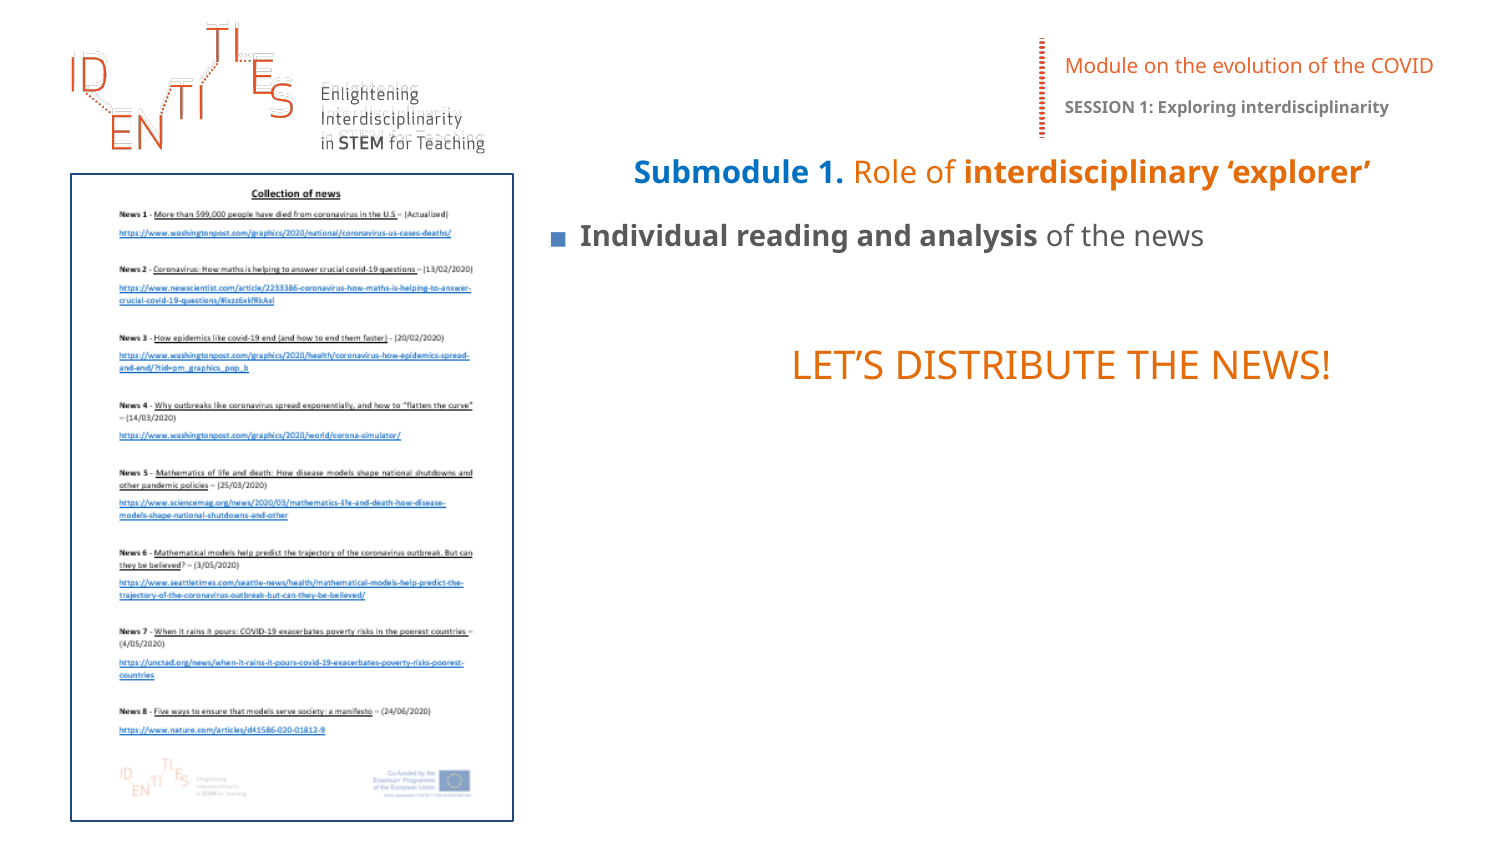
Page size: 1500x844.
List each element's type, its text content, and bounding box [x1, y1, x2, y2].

picture [1039, 38, 1048, 138]
text_box Submodule 1. Role of interdisciplinary ‘explorer’ Individual reading and analysis of the news LET’S DISTRIBUTE THE NEWS! [521, 144, 1485, 699]
picture [71, 174, 513, 821]
text_box Module on the evolution of the COVID SESSION 1: Exploring interdisciplinarity [1049, 44, 1472, 138]
picture [71, 18, 485, 157]
